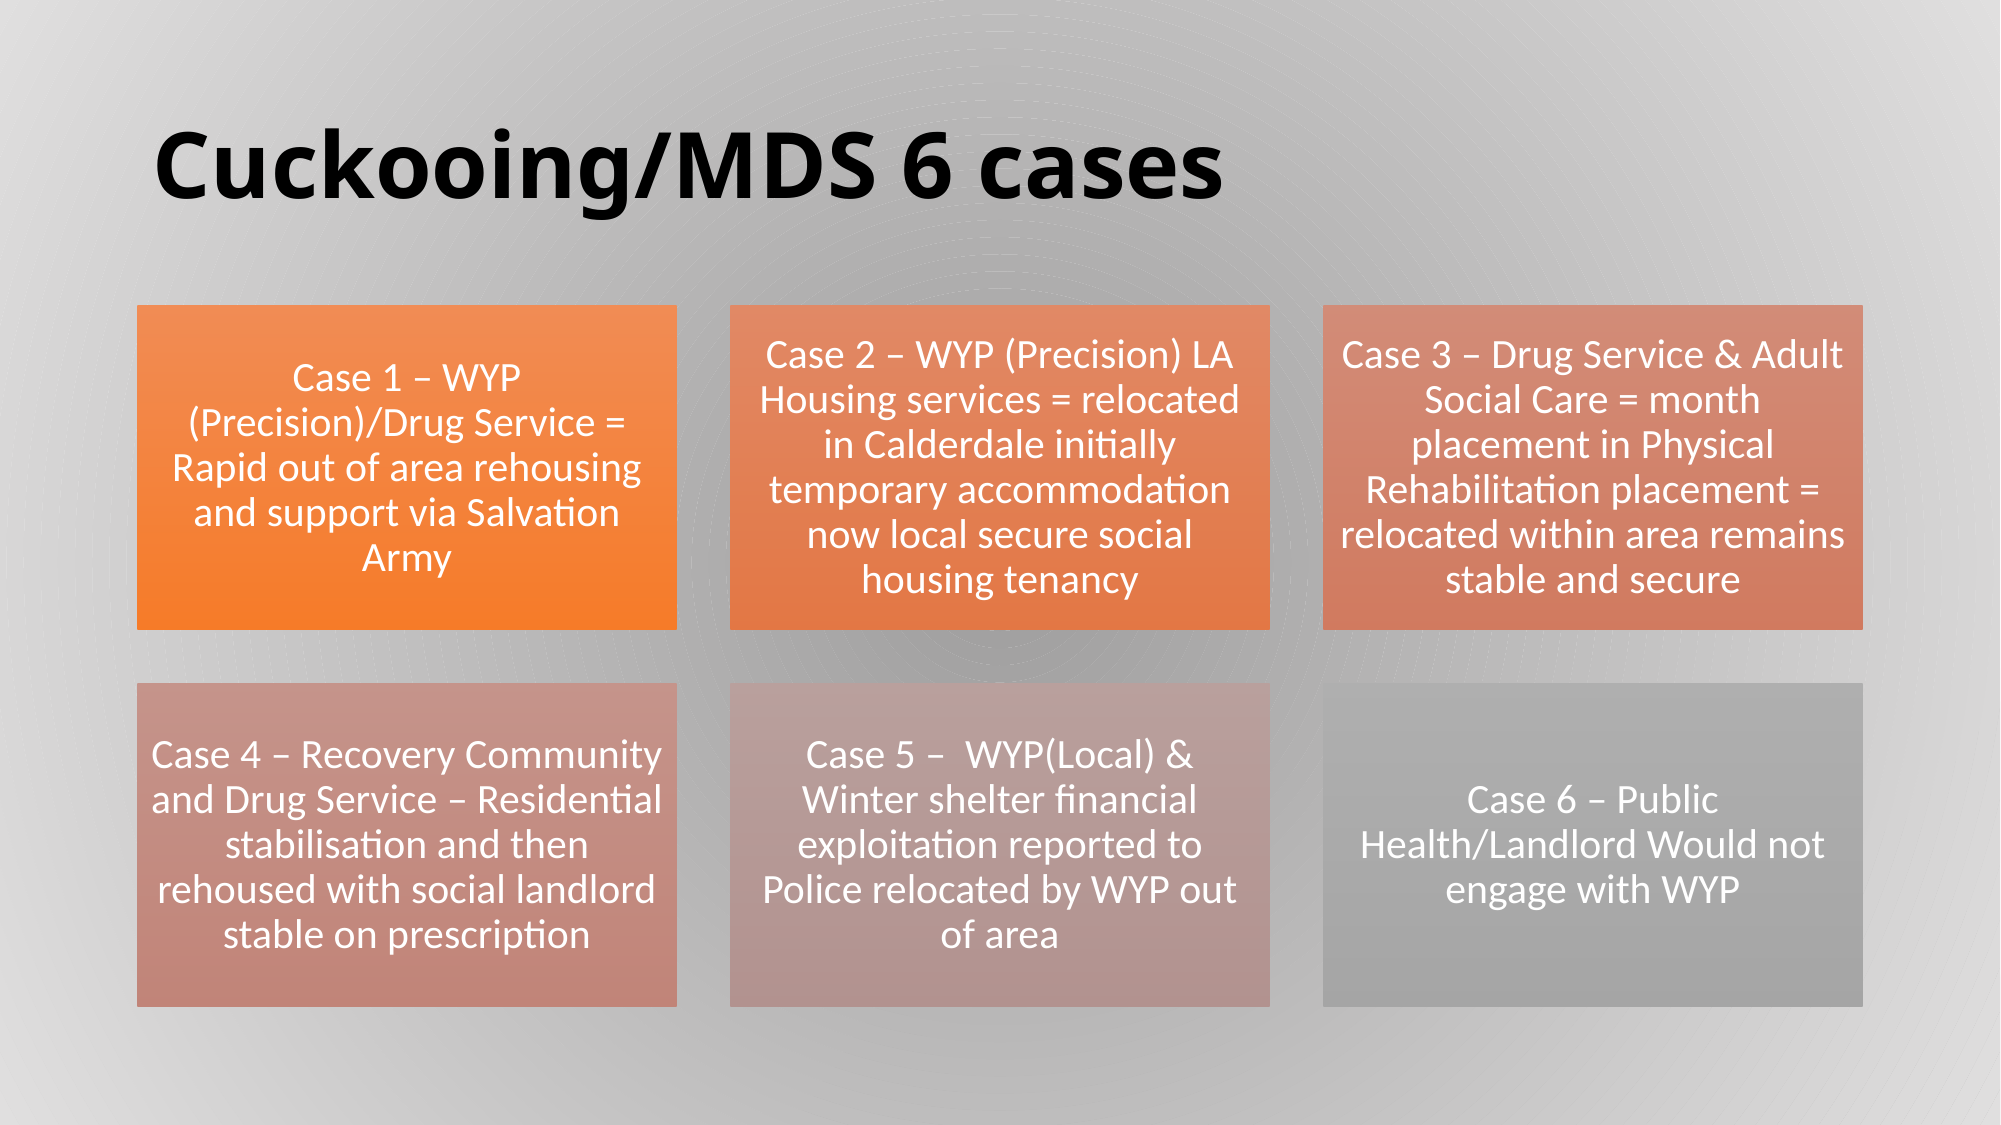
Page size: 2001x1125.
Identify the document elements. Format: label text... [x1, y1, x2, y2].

text_box Case 2 – WYP (Precision) LA Housing services = relocated in Calderdale initially temporary accommodation now local secure social housing tenancy [730, 305, 1270, 630]
text_box [0, 0, 2000, 1125]
text_box Case 6 – Public Health/Landlord Would not engage with WYP [1323, 683, 1863, 1007]
text_box Case 3 – Drug Service & Adult Social Care = month placement in Physical Rehabilitation placement = relocated within area remains stable and secure [1323, 305, 1863, 630]
text_box Case 4 – Recovery Community and Drug Service – Residential stabilisation and then rehoused with social landlord stable on prescription [137, 683, 677, 1007]
text_box Case 1 – WYP (Precision)/Drug Service = Rapid out of area rehousing and support via Salvation Army [137, 305, 677, 630]
text_box Case 5 – WYP(Local) & Winter shelter financial exploitation reported to Police relocated by WYP out of area [730, 683, 1270, 1007]
title Cuckooing/MDS 6 cases [137, 59, 1863, 278]
